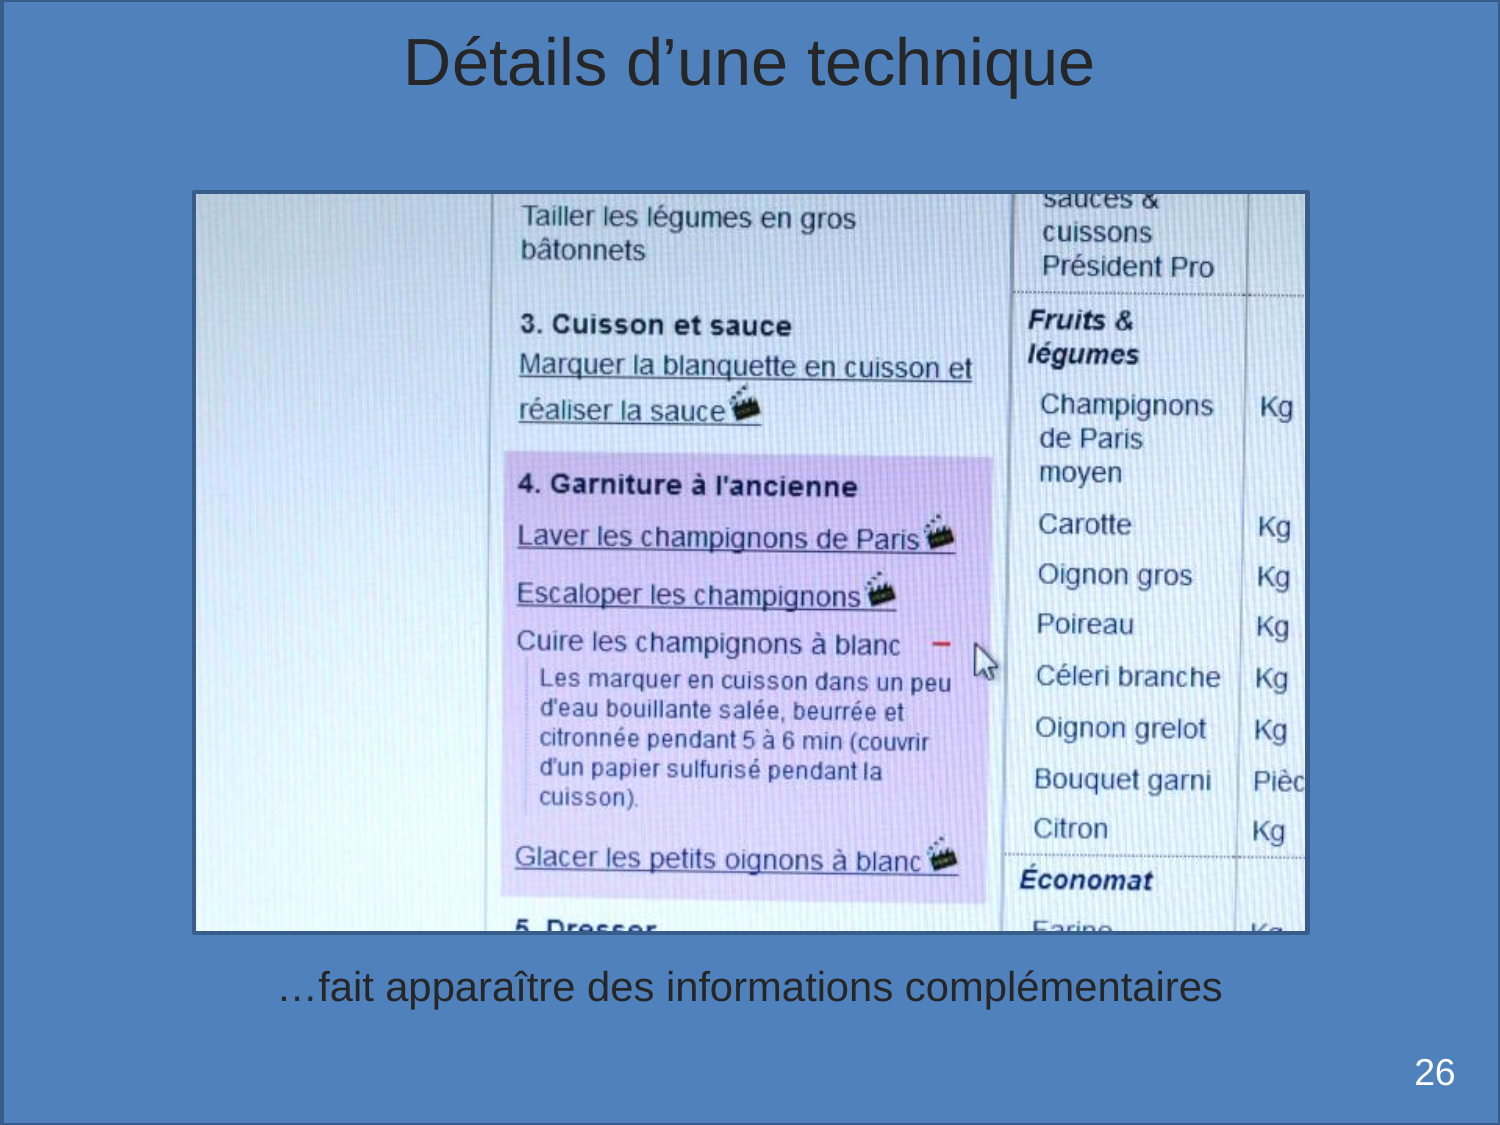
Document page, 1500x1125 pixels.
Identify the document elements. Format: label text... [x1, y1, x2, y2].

text_box Détails d’une technique [135, 10, 1365, 138]
text_box [1, 0, 1500, 1125]
picture [195, 193, 1307, 932]
subtitle …fait apparaître des informations complémentaires [135, 952, 1365, 1118]
text_box <numéro> [1387, 1040, 1483, 1101]
